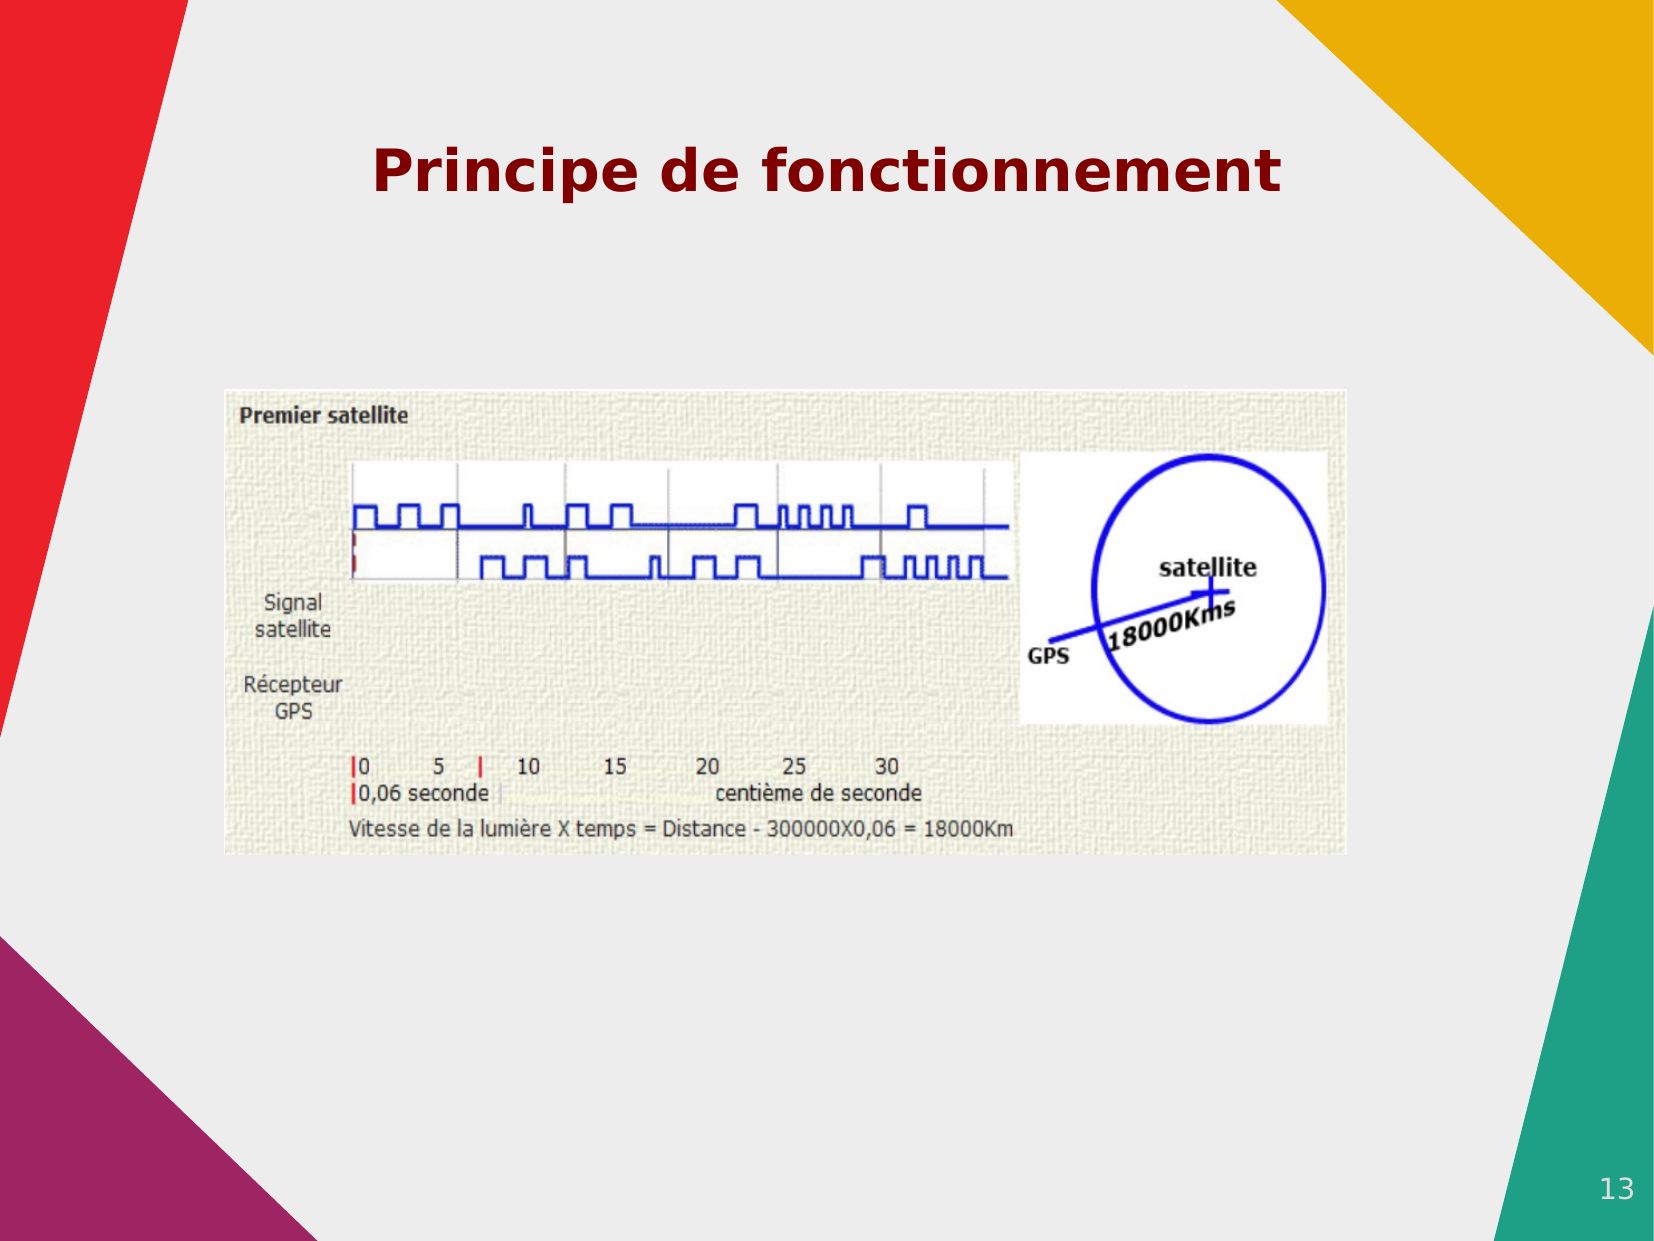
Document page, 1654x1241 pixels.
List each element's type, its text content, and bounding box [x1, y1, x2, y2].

picture [224, 389, 1347, 855]
title Principe de fonctionnement [114, 73, 1539, 271]
